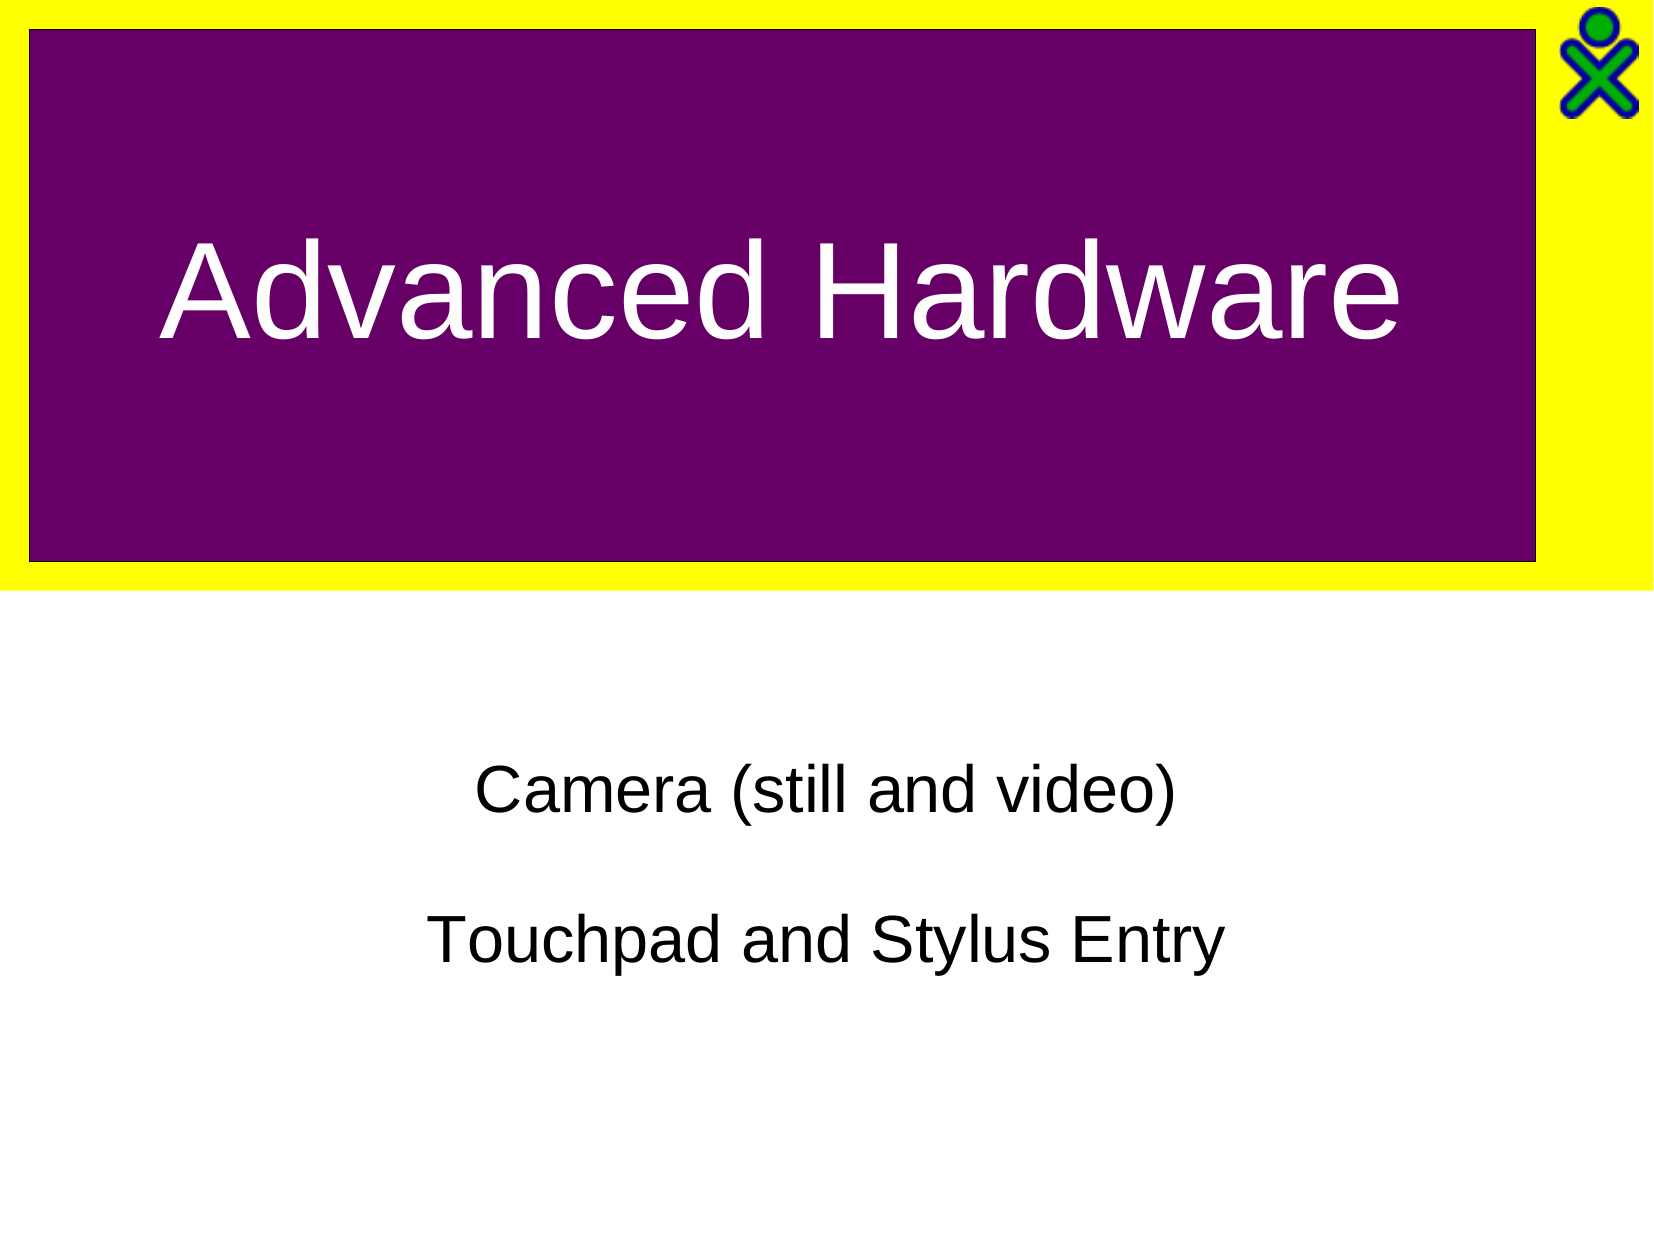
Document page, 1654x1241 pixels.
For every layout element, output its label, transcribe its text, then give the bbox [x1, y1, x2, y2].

subtitle Camera (still and video) Touchpad and Stylus Entry [82, 627, 1571, 1102]
picture [1559, 7, 1639, 119]
title Advanced Hardware [59, 56, 1506, 525]
